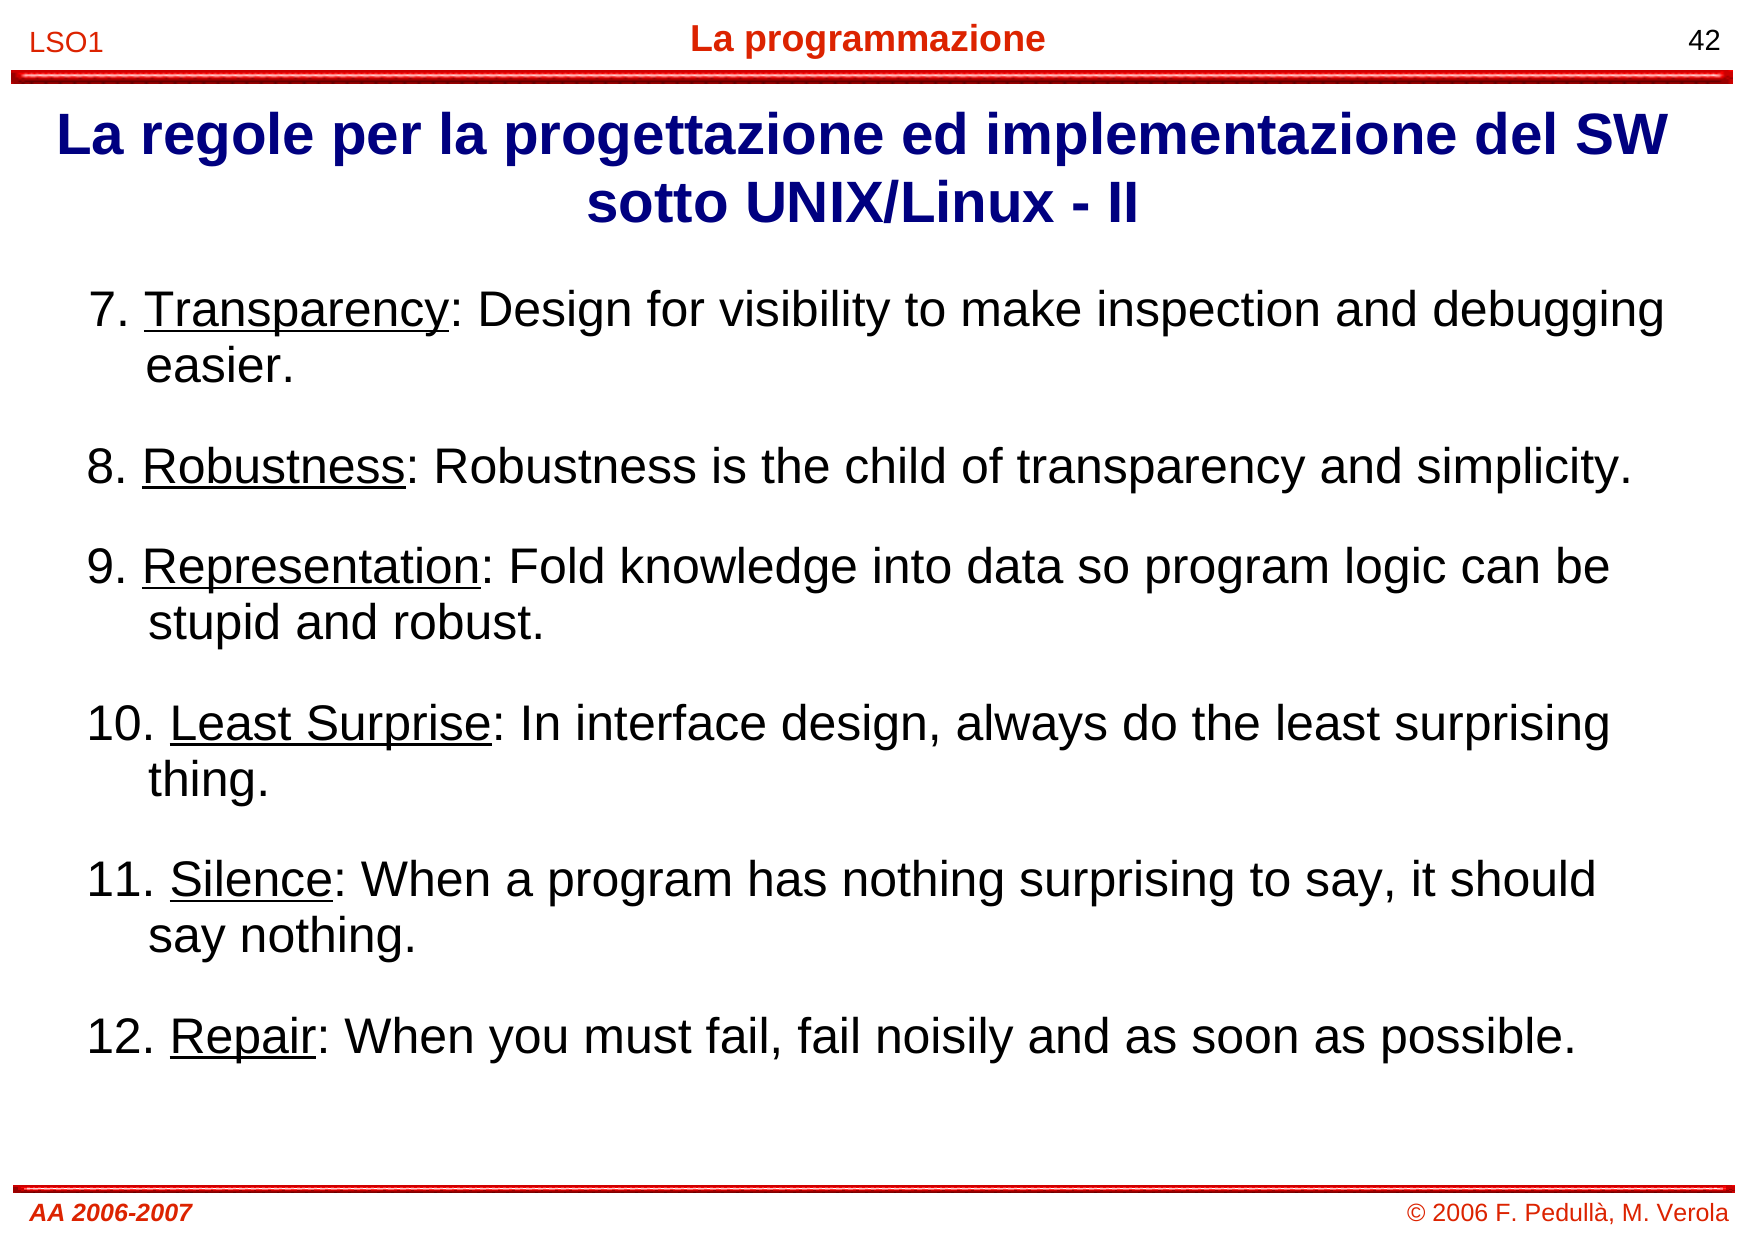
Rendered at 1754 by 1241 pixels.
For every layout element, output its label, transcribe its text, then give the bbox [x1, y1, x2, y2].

text_box La regole per la progettazione ed implementazione del SW sotto UNIX/Linux - II [51, 98, 1676, 232]
picture [11, 70, 1733, 84]
picture [13, 1185, 1735, 1193]
list 7. Transparency: Design for visibility to make inspection and debugging easier. 8. Robustness: Robustness is the child of transparency and simplicity. 9. Representation: Fold knowledge into data so program logic can be stupid and robust. 10. Least Surprise: In interface design, always do the least surprising thing. 11. Silence: When a program has nothing surprising to say, it should say nothing. 12. Repair: When you must fail, fail noisily and as soon as possible. [77, 281, 1669, 1110]
